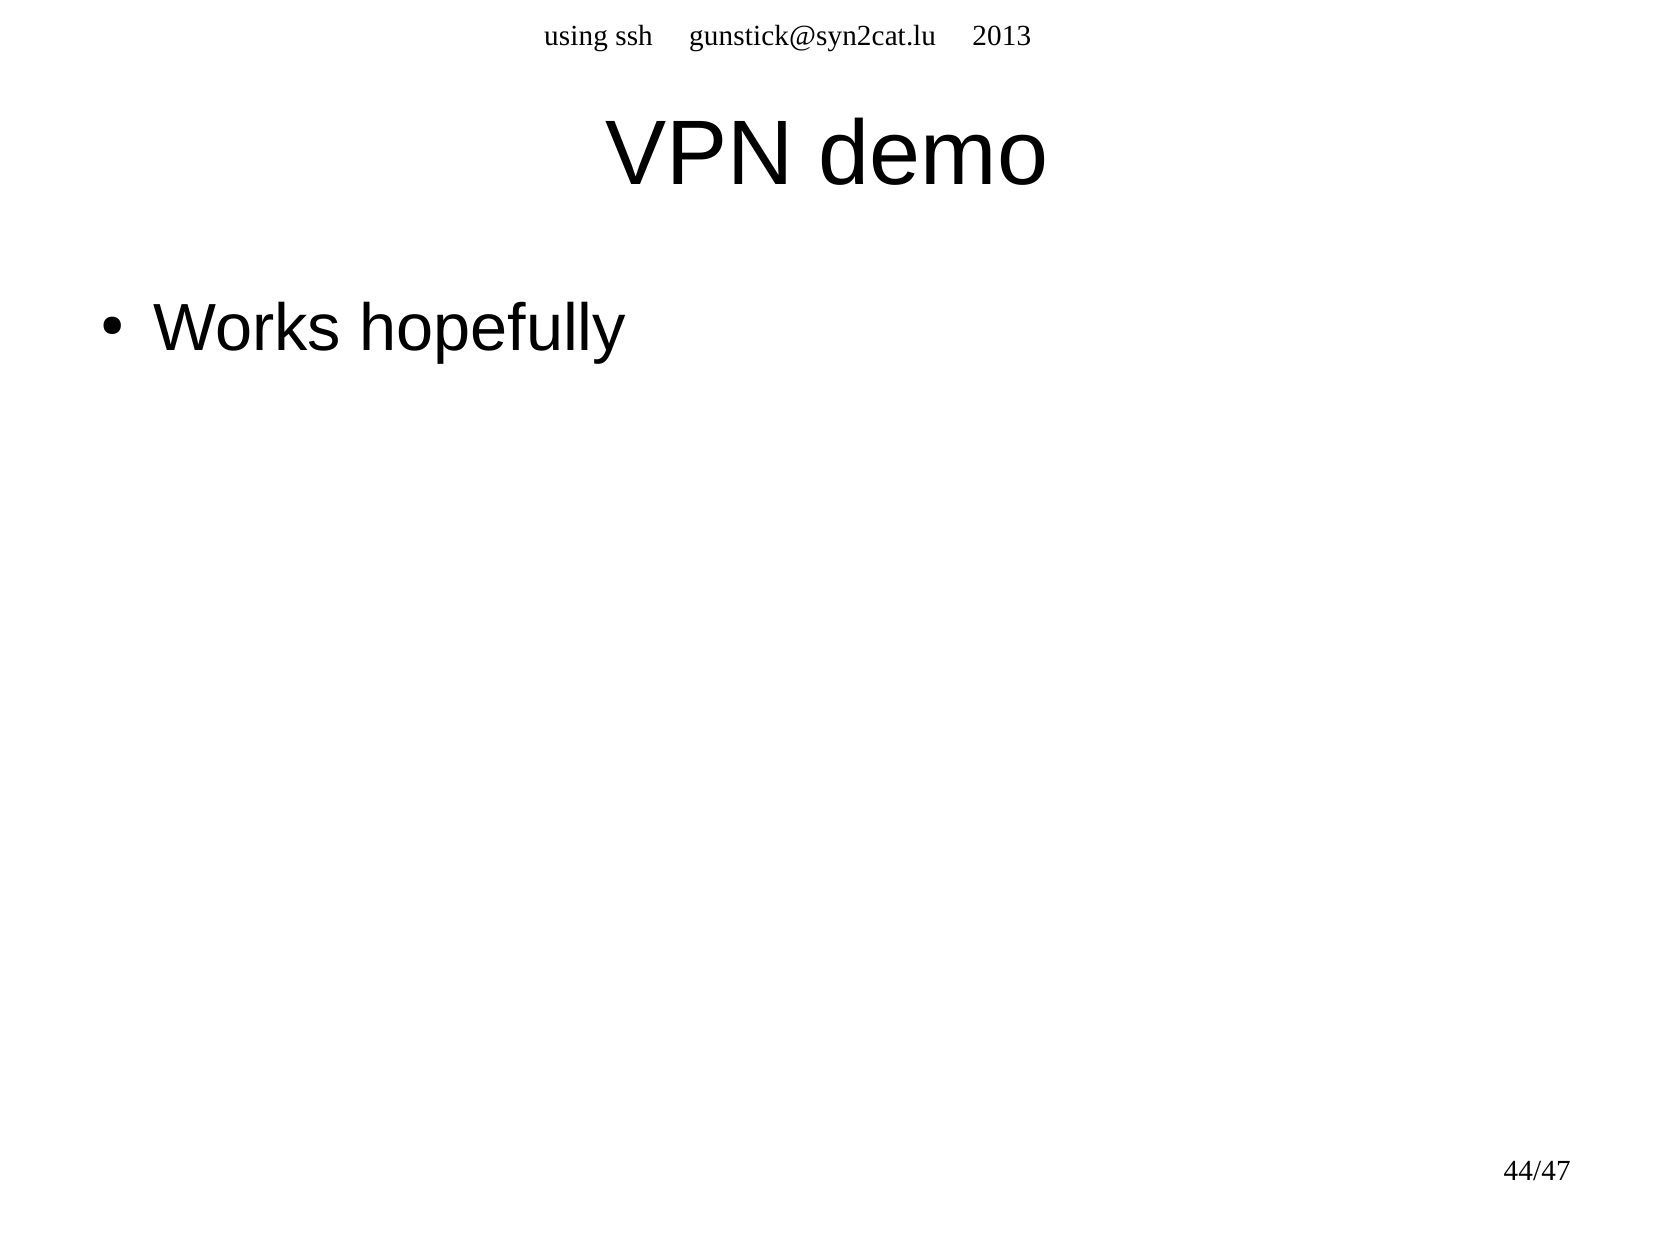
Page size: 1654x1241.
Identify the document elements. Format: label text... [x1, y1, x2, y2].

list Works hopefully [82, 290, 1538, 1010]
title VPN demo [82, 49, 1571, 257]
